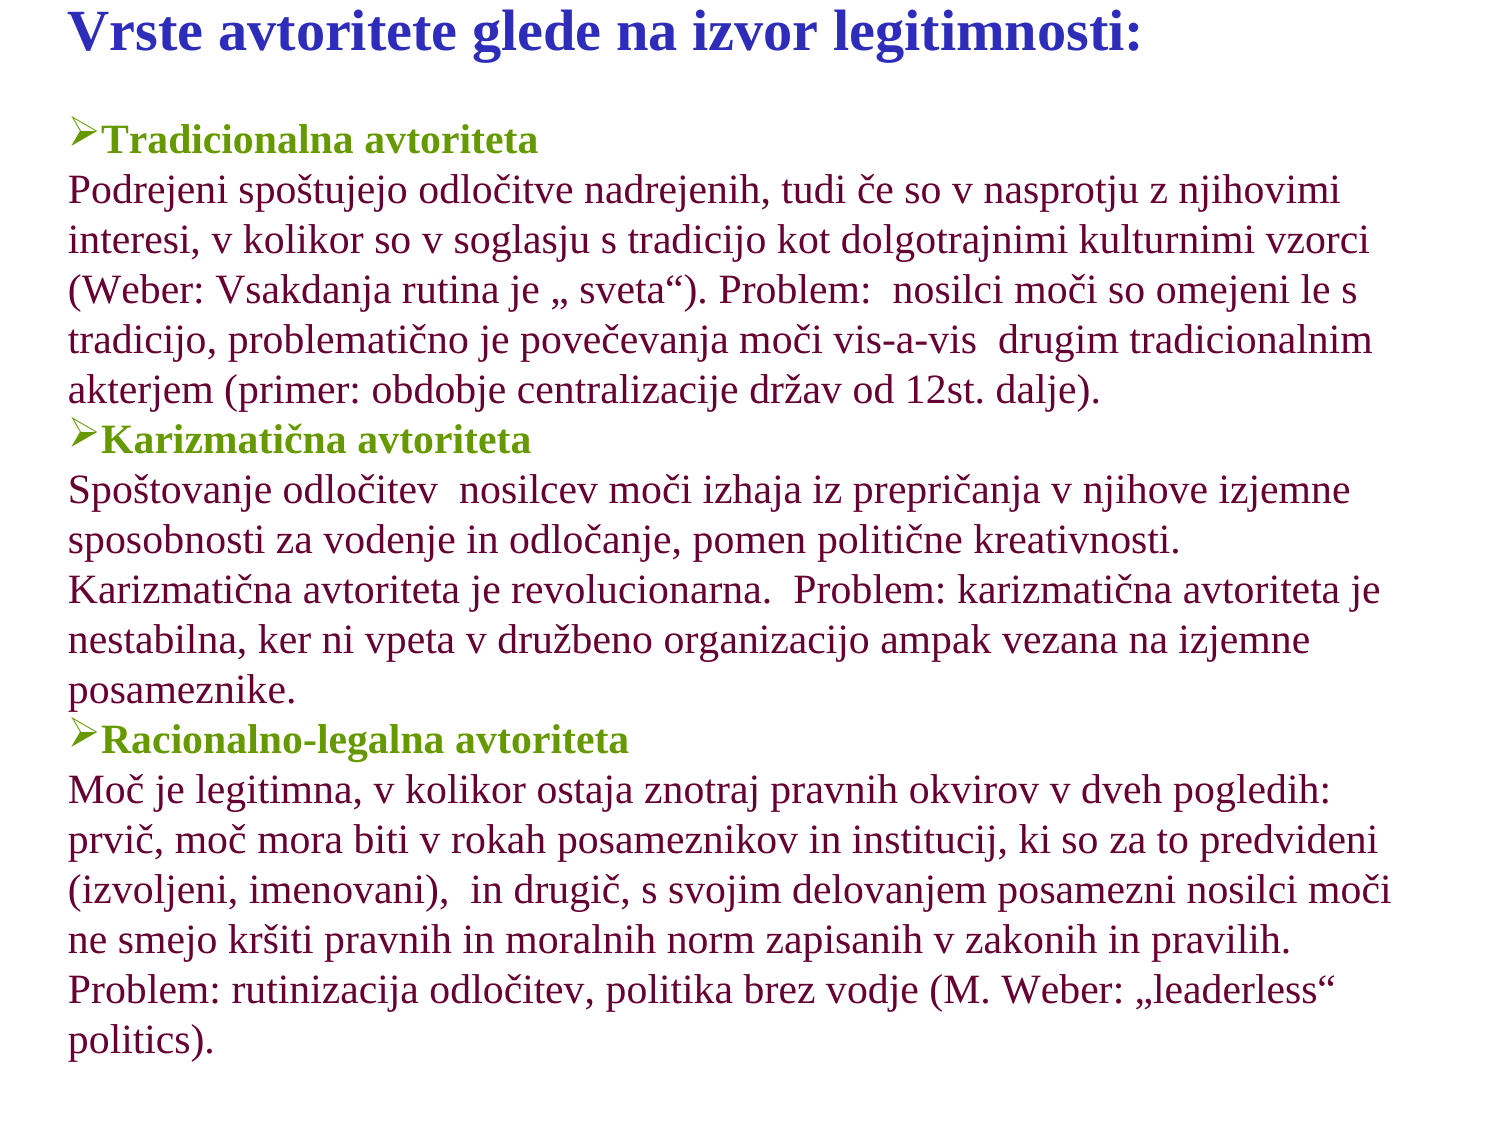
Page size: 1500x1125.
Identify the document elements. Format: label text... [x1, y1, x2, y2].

text_box Vrste avtoritete glede na izvor legitimnosti: Tradicionalna avtoriteta Podrejeni spoštujejo odločitve nadrejenih, tudi če so v nasprotju z njihovimi interesi, v kolikor so v soglasju s tradicijo kot dolgotrajnimi kulturnimi vzorci (Weber: Vsakdanja rutina je „ sveta“). Problem: nosilci moči so omejeni le s tradicijo, problematično je povečevanja moči vis-a-vis drugim tradicionalnim akterjem (primer: obdobje centralizacije držav od 12st. dalje). Karizmatična avtoriteta Spoštovanje odločitev nosilcev moči izhaja iz prepričanja v njihove izjemne sposobnosti za vodenje in odločanje, pomen politične kreativnosti. Karizmatična avtoriteta je revolucionarna. Problem: karizmatična avtoriteta je nestabilna, ker ni vpeta v družbeno organizacijo ampak vezana na izjemne posameznike. Racionalno-legalna avtoriteta Moč je legitimna, v kolikor ostaja znotraj pravnih okvirov v dveh pogledih: prvič, moč mora biti v rokah posameznikov in institucij, ki so za to predvideni (izvoljeni, imenovani), in drugič, s svojim delovanjem posamezni nosilci moči ne smejo kršiti pravnih in moralnih norm zapisanih v zakonih in pravilih. Problem: rutinizacija odločitev, politika brez vodje (M. Weber: „leaderless“ politics). [53, 0, 1424, 1071]
